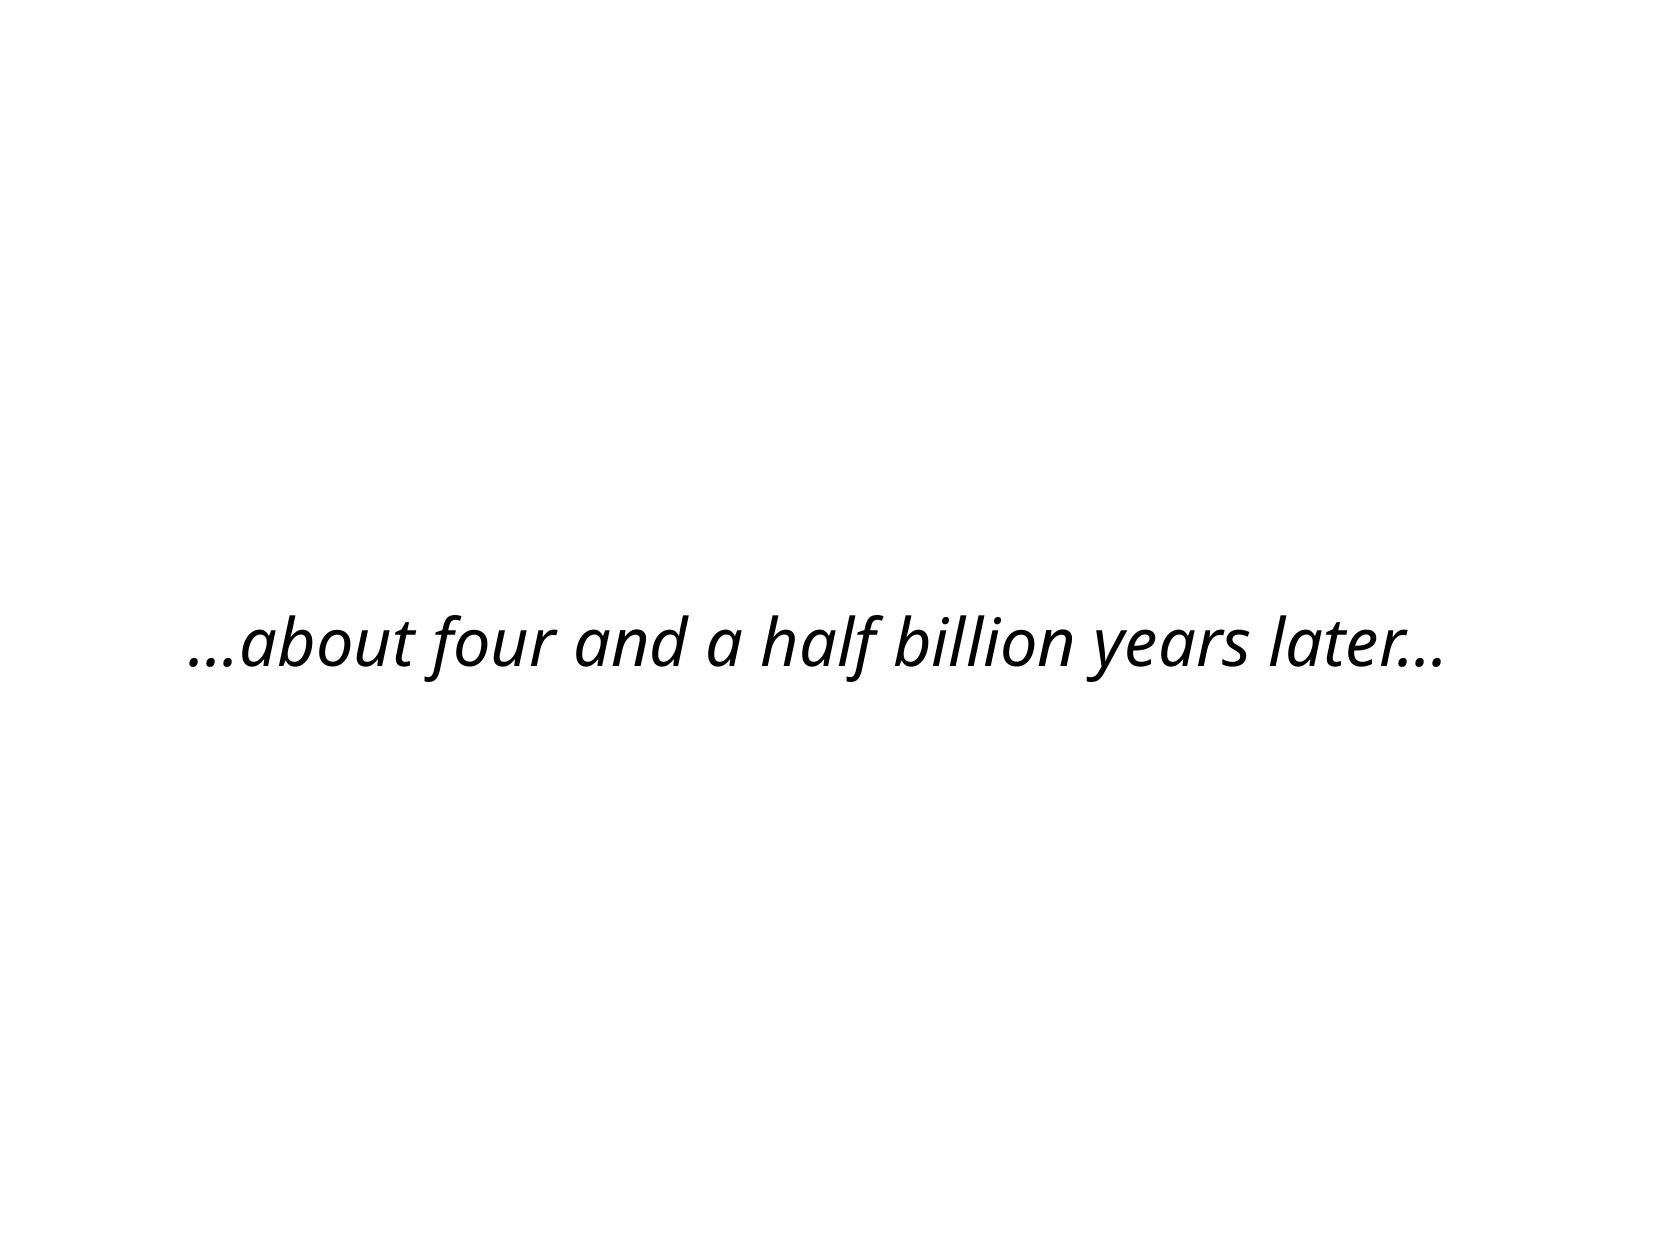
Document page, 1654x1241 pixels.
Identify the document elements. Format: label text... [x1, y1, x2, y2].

text_box ...about four and a half billion years later... [41, 592, 1599, 688]
